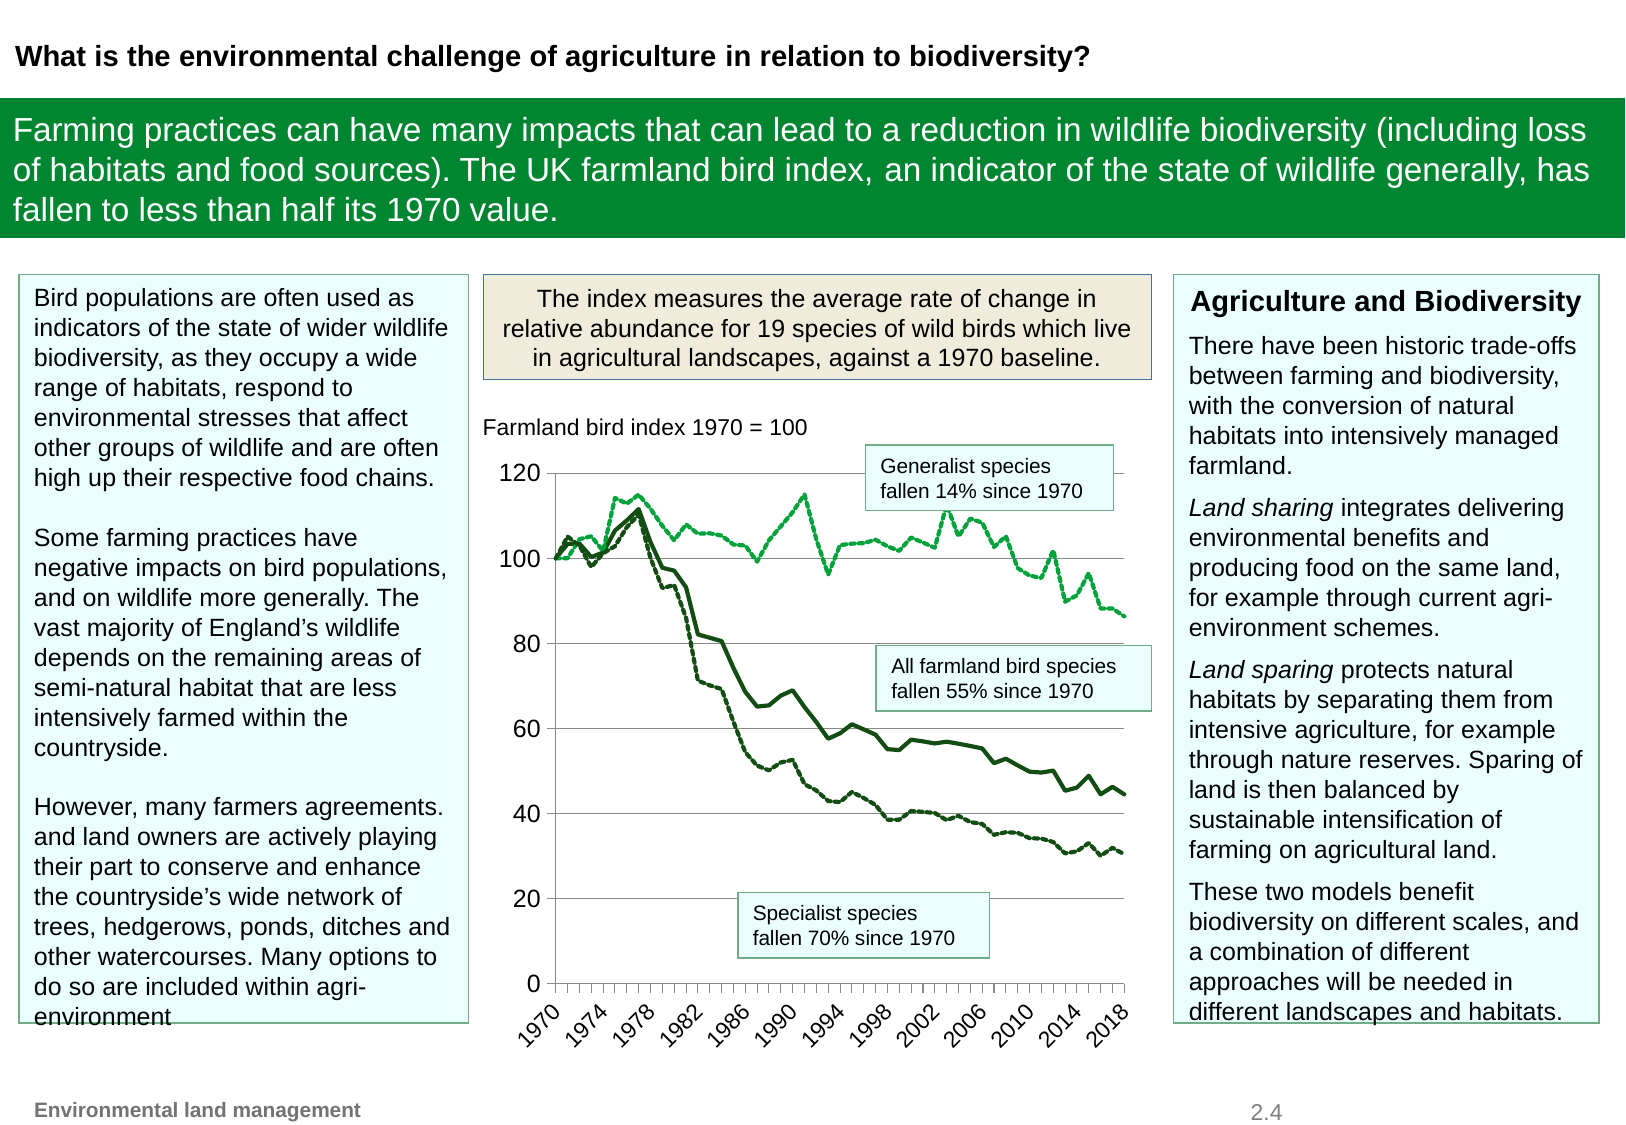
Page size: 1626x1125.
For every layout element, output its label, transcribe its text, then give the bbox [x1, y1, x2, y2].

text_box What is the environmental challenge of agriculture in relation to biodiversity? [0, 29, 1110, 98]
text_box All farmland bird species fallen 55% since 1970 [876, 645, 1152, 712]
text_box Agriculture and Biodiversity There have been historic trade-offs between farming and biodiversity, with the conversion of natural habitats into intensively managed farmland. Land sharing integrates delivering environmental benefits and producing food on the same land, for example through current agri-environment schemes. Land sparing protects natural habitats by separating them from intensive agriculture, for example through nature reserves. Sparing of land is then balanced by sustainable intensification of farming on agricultural land. These two models benefit biodiversity on different scales, and a combination of different approaches will be needed in different landscapes and habitats. [1174, 274, 1599, 1023]
text_box Generalist species fallen 14% since 1970 [865, 444, 1114, 511]
text_box The index measures the average rate of change in relative abundance for 19 species of wild birds which live in agricultural landscapes, against a 1970 baseline. [484, 275, 1152, 380]
text_box Farming practices can have many impacts that can lead to a reduction in wildlife biodiversity (including loss of habitats and food sources). The UK farmland bird index, an indicator of the state of wildlife generally, has fallen to less than half its 1970 value. [0, 98, 1625, 238]
text_box Specialist species fallen 70% since 1970 [737, 892, 990, 959]
text_box Farmland bird index 1970 = 100 [467, 404, 833, 448]
text_box Bird populations are often used as indicators of the state of wider wildlife biodiversity, as they occupy a wide range of habitats, respond to environmental stresses that affect other groups of wildlife and are often high up their respective food chains. Some farming practices have negative impacts on bird populations, and on wildlife more generally. The vast majority of England’s wildlife depends on the remaining areas of semi-natural habitat that are less intensively farmed within the countryside. However, many farmers agreements. and land owners are actively playing their part to conserve and enhance the countryside’s wide network of trees, hedgerows, ponds, ditches and other watercourses. Many options to do so are included within agri-environment [19, 274, 468, 1023]
text_box 2.4 [1235, 1081, 1602, 1125]
chart [485, 447, 1147, 1066]
text_box Environmental land management [34, 1097, 361, 1122]
